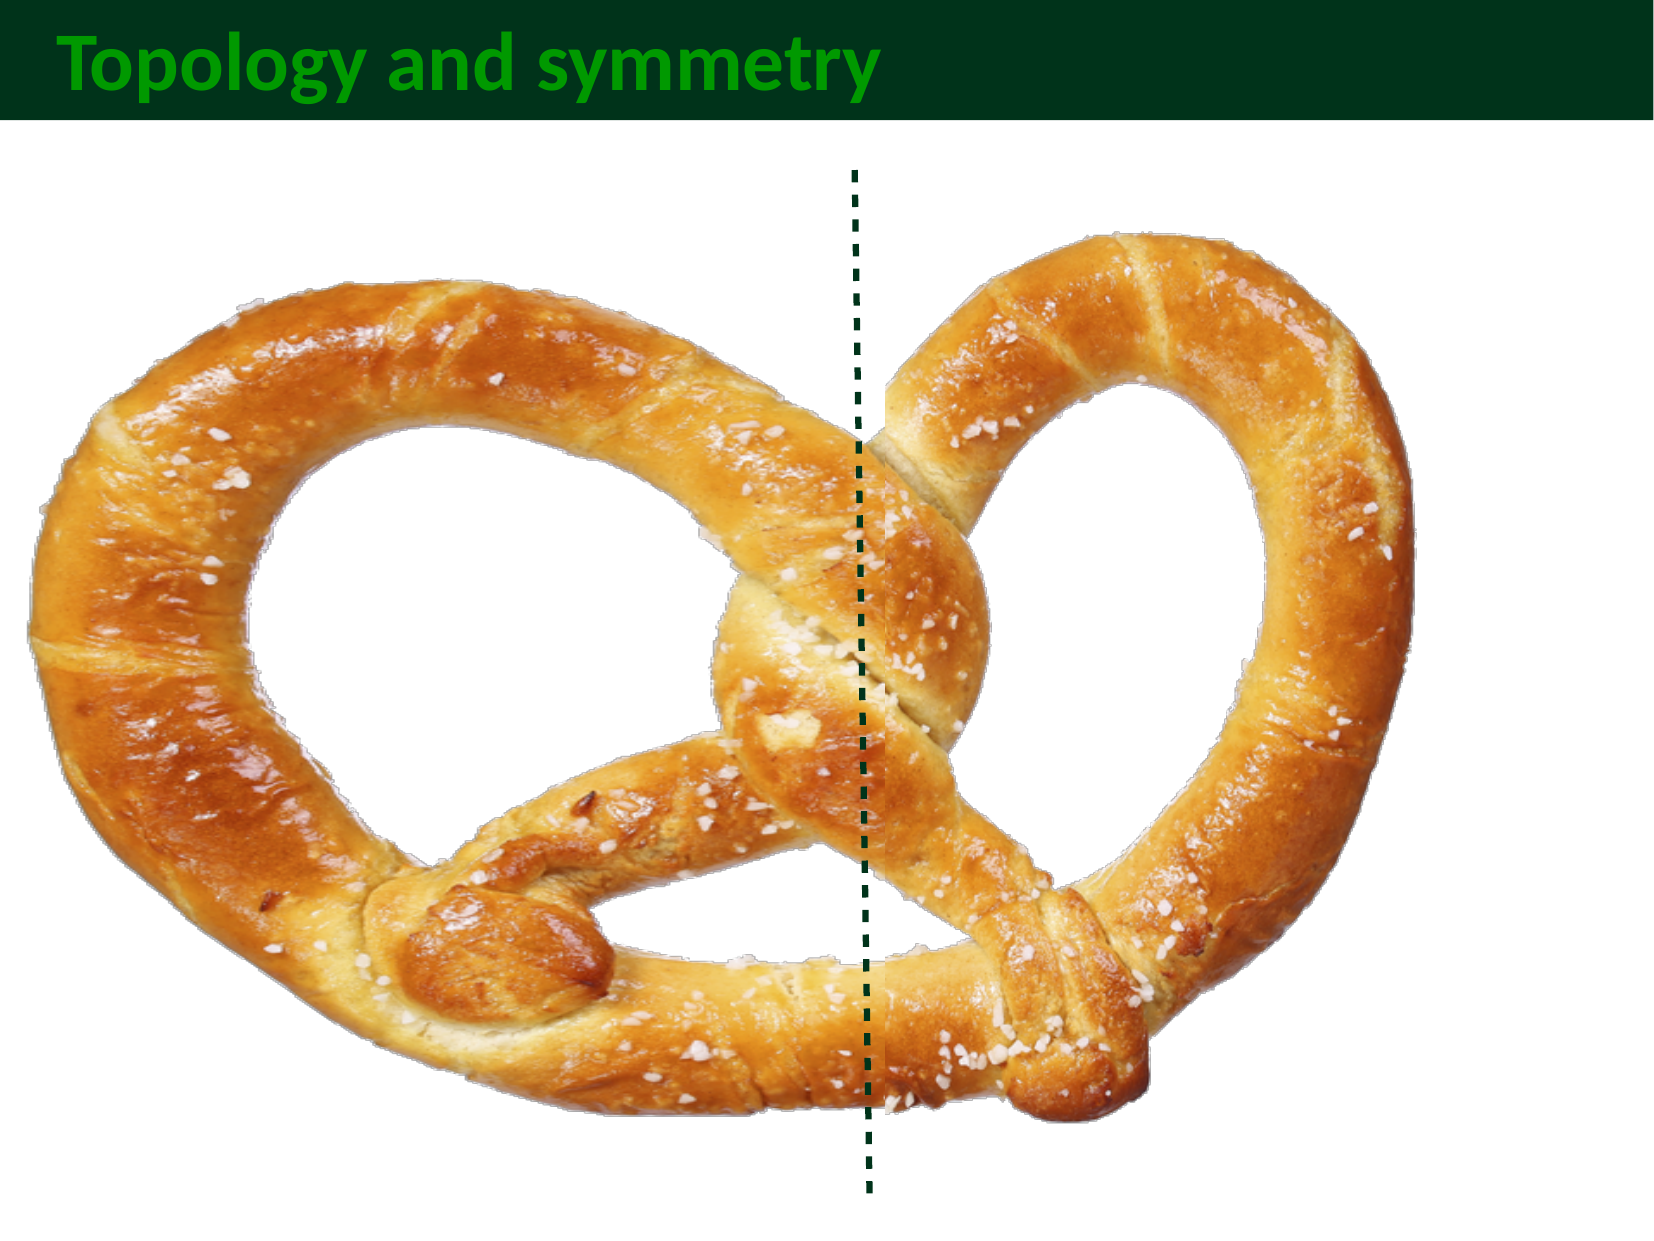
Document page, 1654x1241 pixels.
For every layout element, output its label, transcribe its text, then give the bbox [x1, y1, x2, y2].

text_box Topology and symmetry [41, 0, 1530, 124]
picture [0, 220, 1534, 1151]
